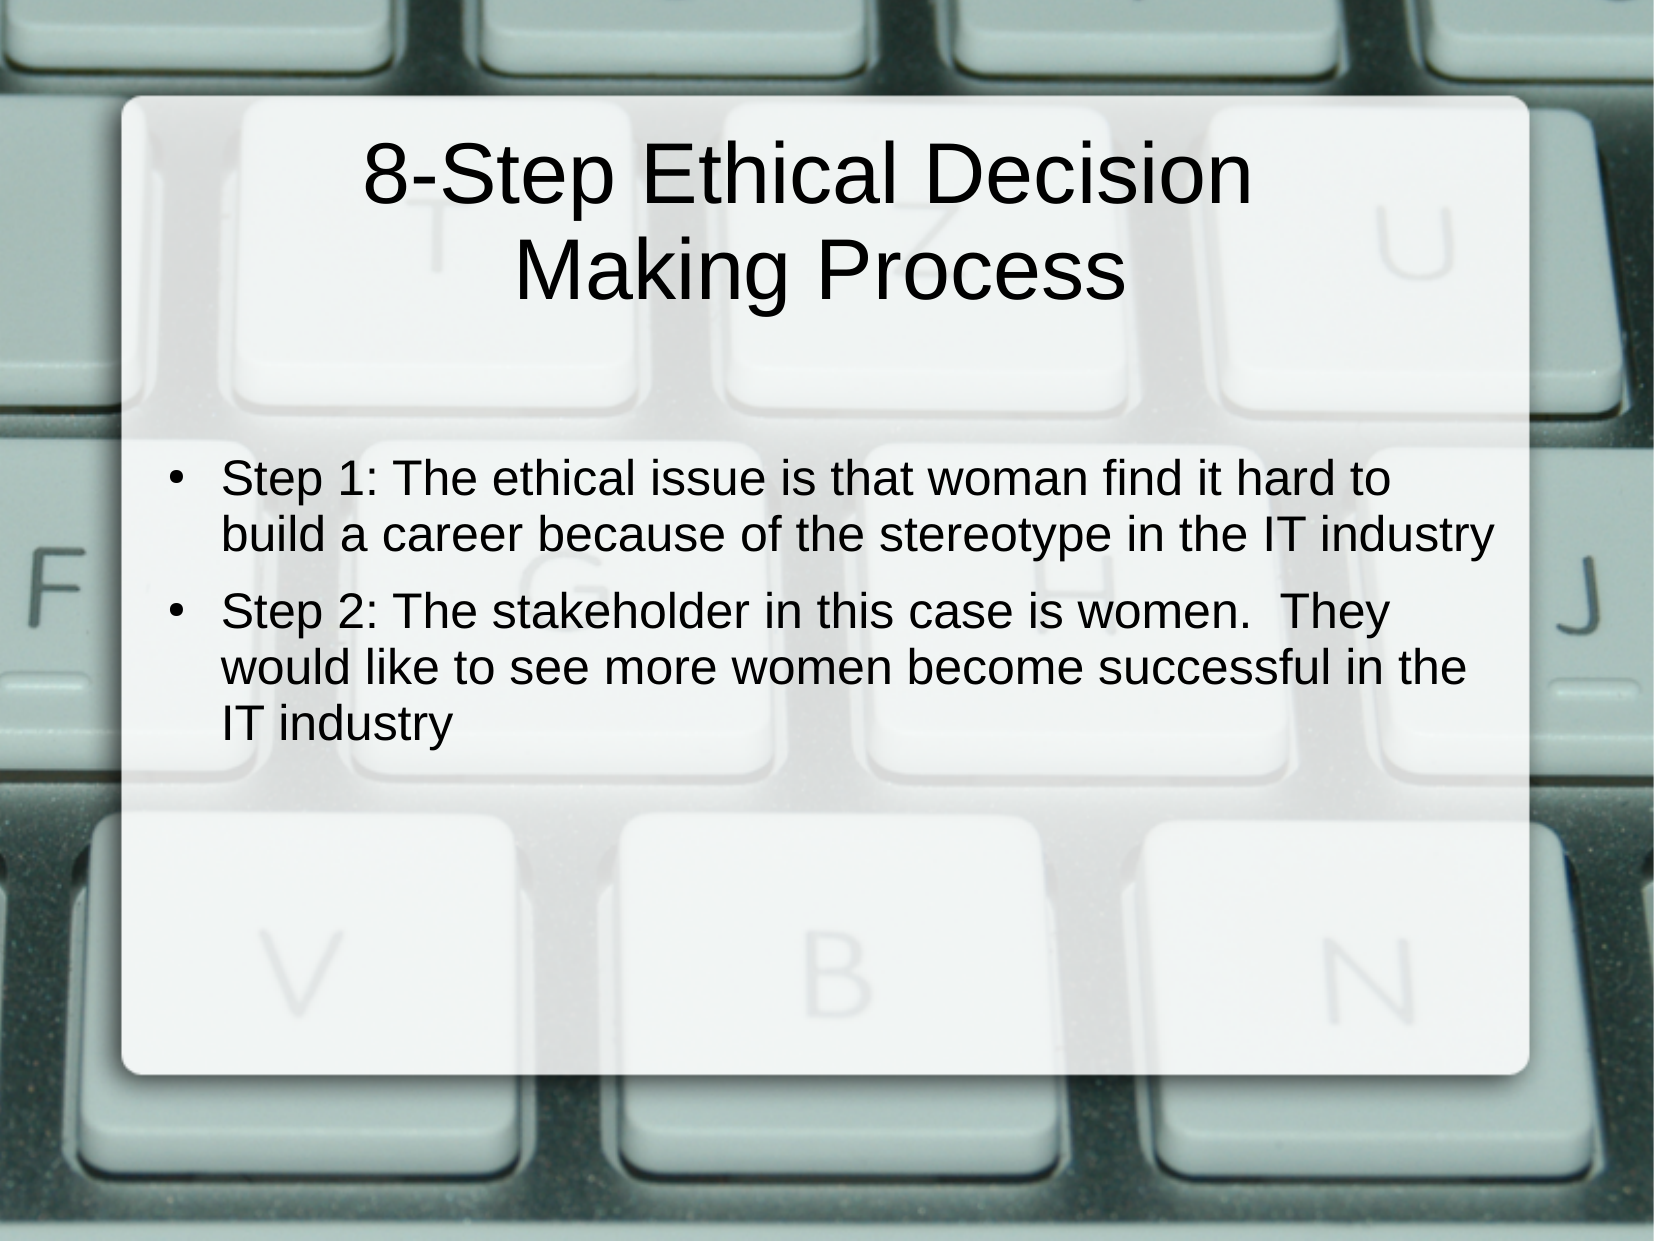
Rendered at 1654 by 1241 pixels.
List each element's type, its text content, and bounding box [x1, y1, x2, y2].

picture [0, 0, 1654, 1241]
list Step 1: The ethical issue is that woman find it hard to build a career because of the stereotype in the IT industry Step 2: The stakeholder in this case is women. They would like to see more women become successful in the IT industry [150, 450, 1509, 884]
title 8-Step Ethical Decision Making Process [135, 117, 1506, 325]
